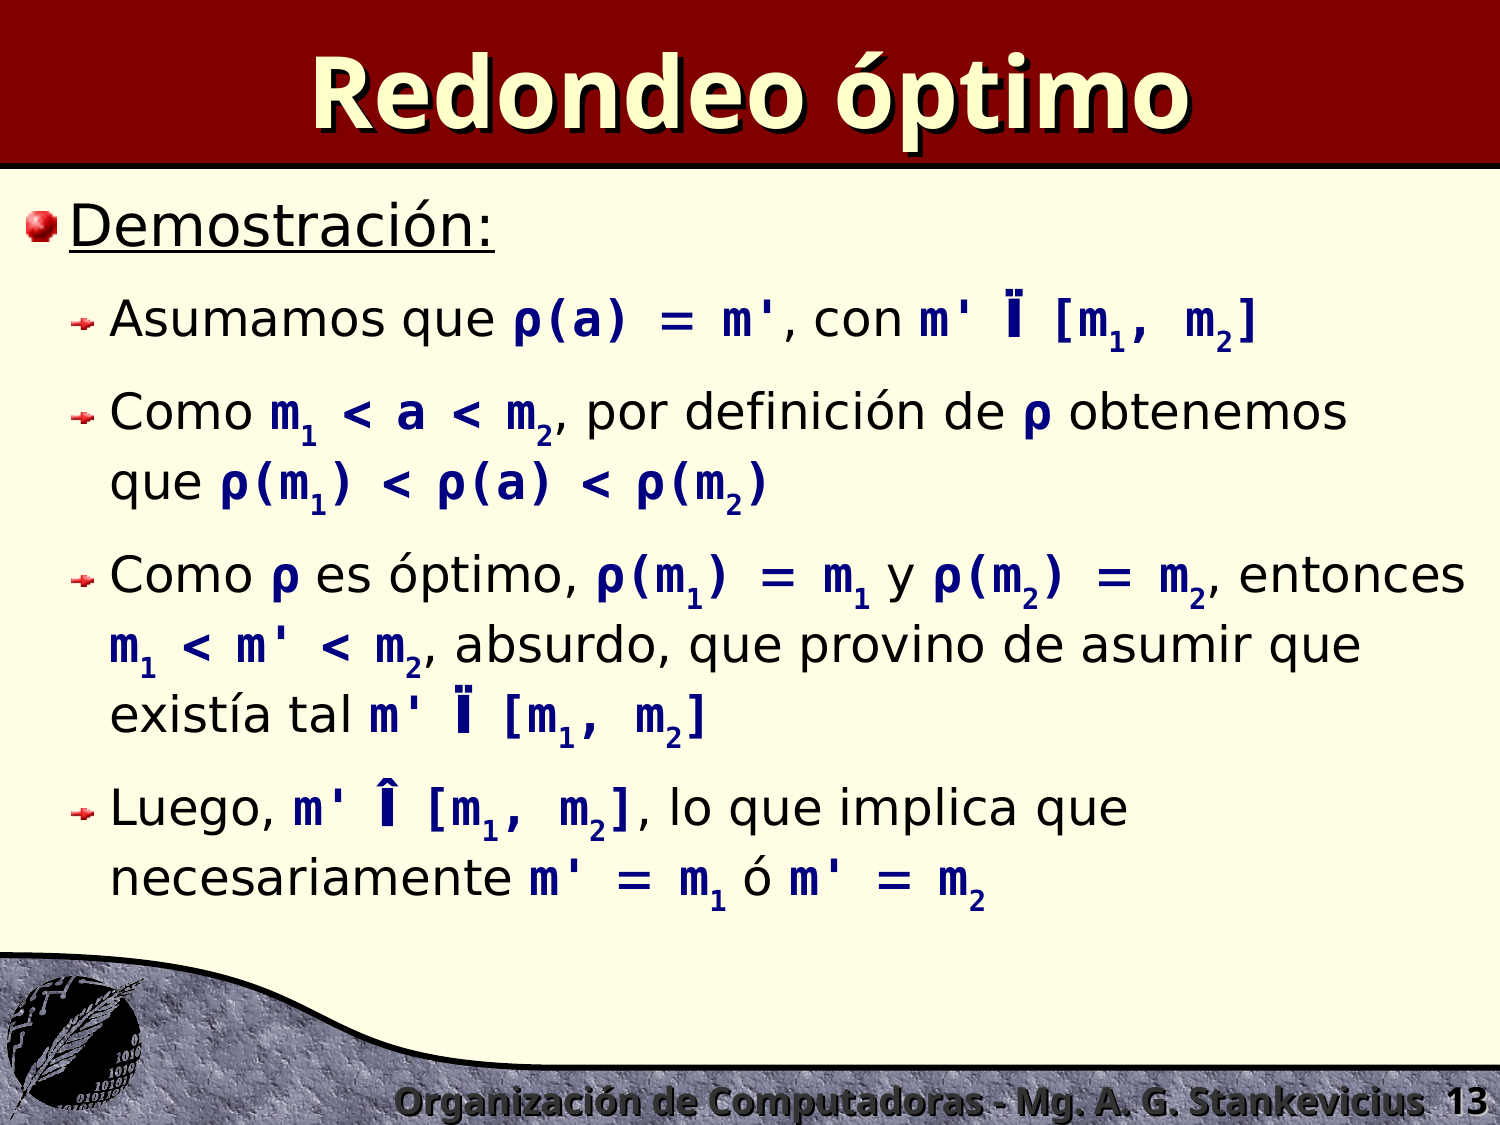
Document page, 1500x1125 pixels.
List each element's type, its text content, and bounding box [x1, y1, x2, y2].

picture [448, 1100, 455, 1110]
picture [0, 959, 1500, 1125]
list Demostración: Asumamos que ρ(a) = m', con m' Ï [m1, m2] Como m1 < a < m2, por definición de ρ obtenemos que ρ(m1) < ρ(a) < ρ(m2) Como ρ es óptimo, ρ(m1) = m1 y ρ(m2) = m2, entonces m1 < m' < m2, absurdo, que provino de asumir que existía tal m' Ï [m1, m2] Luego, m' Î [m1, m2], lo que implica que necesariamente m' = m1 ó m' = m2 [11, 192, 1486, 952]
picture [1058, 1100, 1065, 1110]
title Redondeo óptimo [15, 5, 1485, 160]
picture [802, 1100, 806, 1110]
